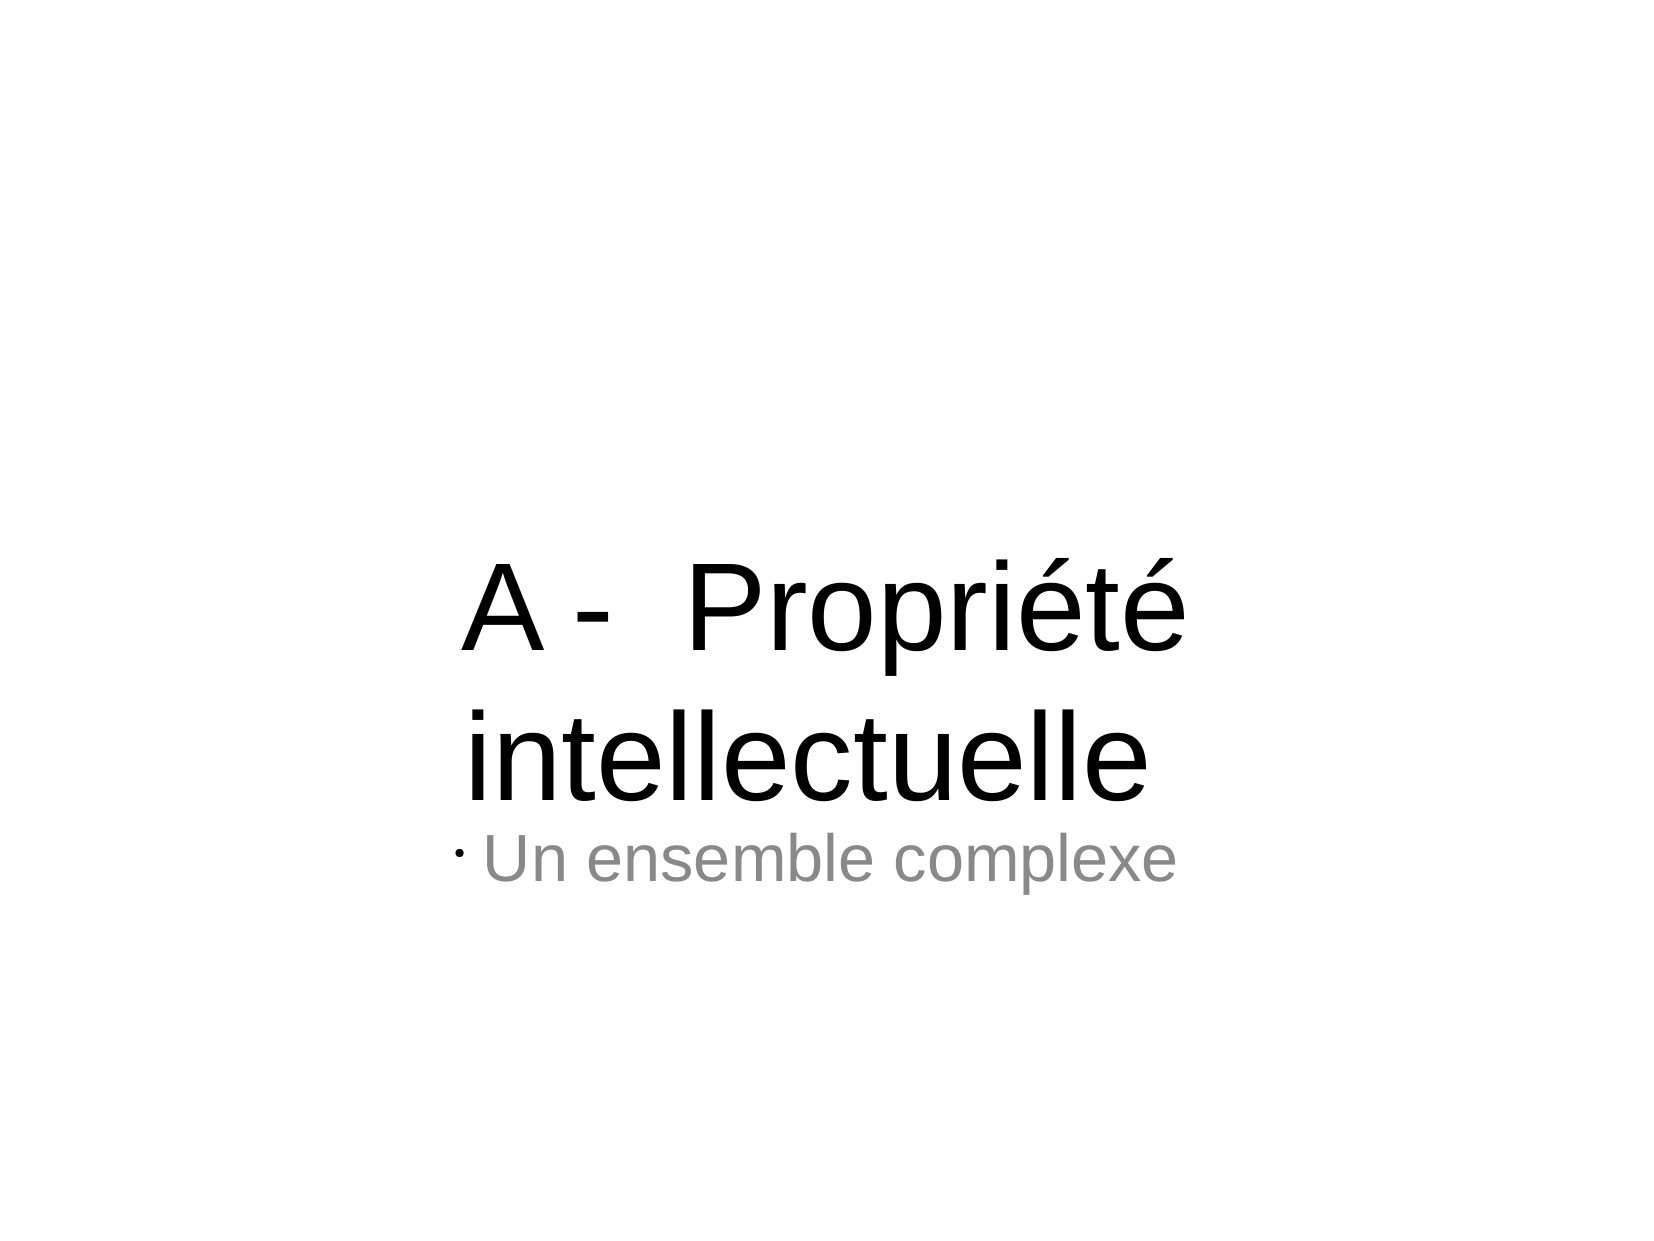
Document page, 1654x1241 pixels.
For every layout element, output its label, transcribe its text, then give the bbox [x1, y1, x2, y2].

title A - Propriété intellectuelle [112, 309, 1540, 826]
list Un ensemble complexe [112, 854, 1540, 1127]
